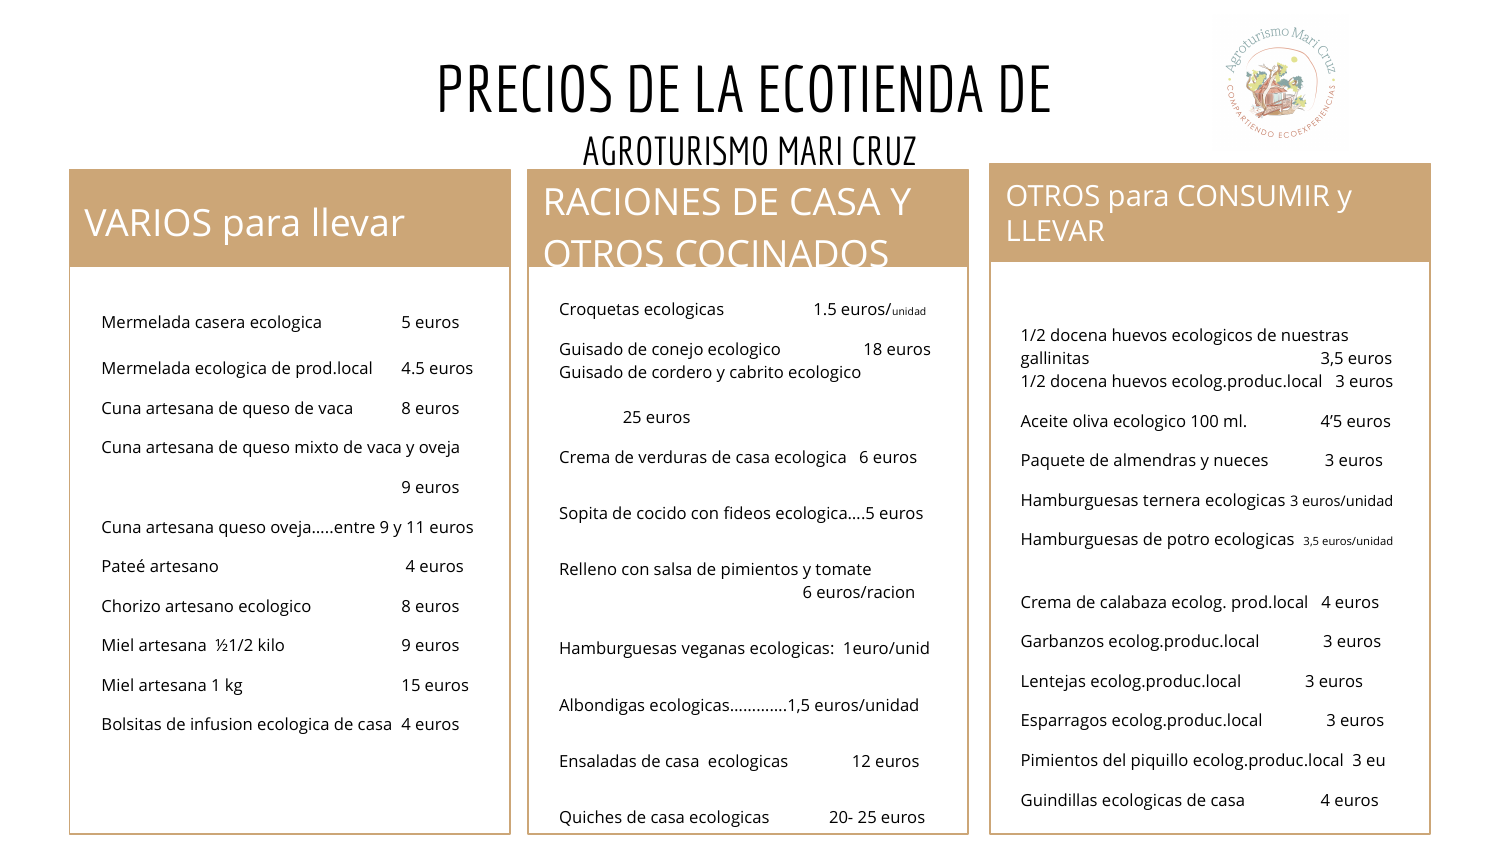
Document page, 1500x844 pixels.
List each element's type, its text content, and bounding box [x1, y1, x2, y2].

picture [1212, 14, 1349, 151]
title PRECIOS DE LA ECOTIENDA DE AGROTURISMO MARI CRUZ [51, 51, 1449, 189]
list Croquetas ecologicas 1.5 euros/unidad Guisado de conejo ecologico 18 euros Guisado de cordero y cabrito ecologico 25 euros Crema de verduras de casa ecologica 6 euros Sopita de cocido con fideos ecologica….5 euros Relleno con salsa de pimientos y tomate 6 euros/racion Hamburguesas veganas ecologicas: 1euro/unid Albondigas ecologicas………….1,5 euros/unidad Ensaladas de casa ecologicas 12 euros Quiches de casa ecologicas 20- 25 euros [544, 280, 952, 844]
text_box VARIOS para llevar [69, 169, 510, 267]
text_box 1/2 docena huevos ecologicos de nuestras gallinitas 3,5 euros 1/2 docena huevos ecolog.produc.local 3 euros Aceite oliva ecologico 100 ml. 4’5 euros Paquete de almendras y nueces 3 euros Hamburguesas ternera ecologicas 3 euros/unidad Hamburguesas de potro ecologicas 3,5 euros/unidad Crema de calabaza ecolog. prod.local 4 euros Garbanzos ecolog.produc.local 3 euros Lentejas ecolog.produc.local 3 euros Esparragos ecolog.produc.local 3 euros Pimientos del piquillo ecolog.produc.local 3 eu Guindillas ecologicas de casa 4 euros [1005, 307, 1415, 844]
list Mermelada casera ecologica 5 euros Mermelada ecologica de prod.local 4.5 euros Cuna artesana de queso de vaca 8 euros Cuna artesana de queso mixto de vaca y oveja 9 euros Cuna artesana queso oveja…..entre 9 y 11 euros Pateé artesano 4 euros Chorizo artesano ecologico 8 euros Miel artesana ½1/2 kilo 9 euros Miel artesana 1 kg 15 euros Bolsitas de infusion ecologica de casa 4 euros [86, 294, 496, 844]
text_box OTROS para CONSUMIR y LLEVAR [990, 163, 1431, 262]
text_box RACIONES DE CASA Y OTROS COCINADOS [527, 169, 968, 267]
